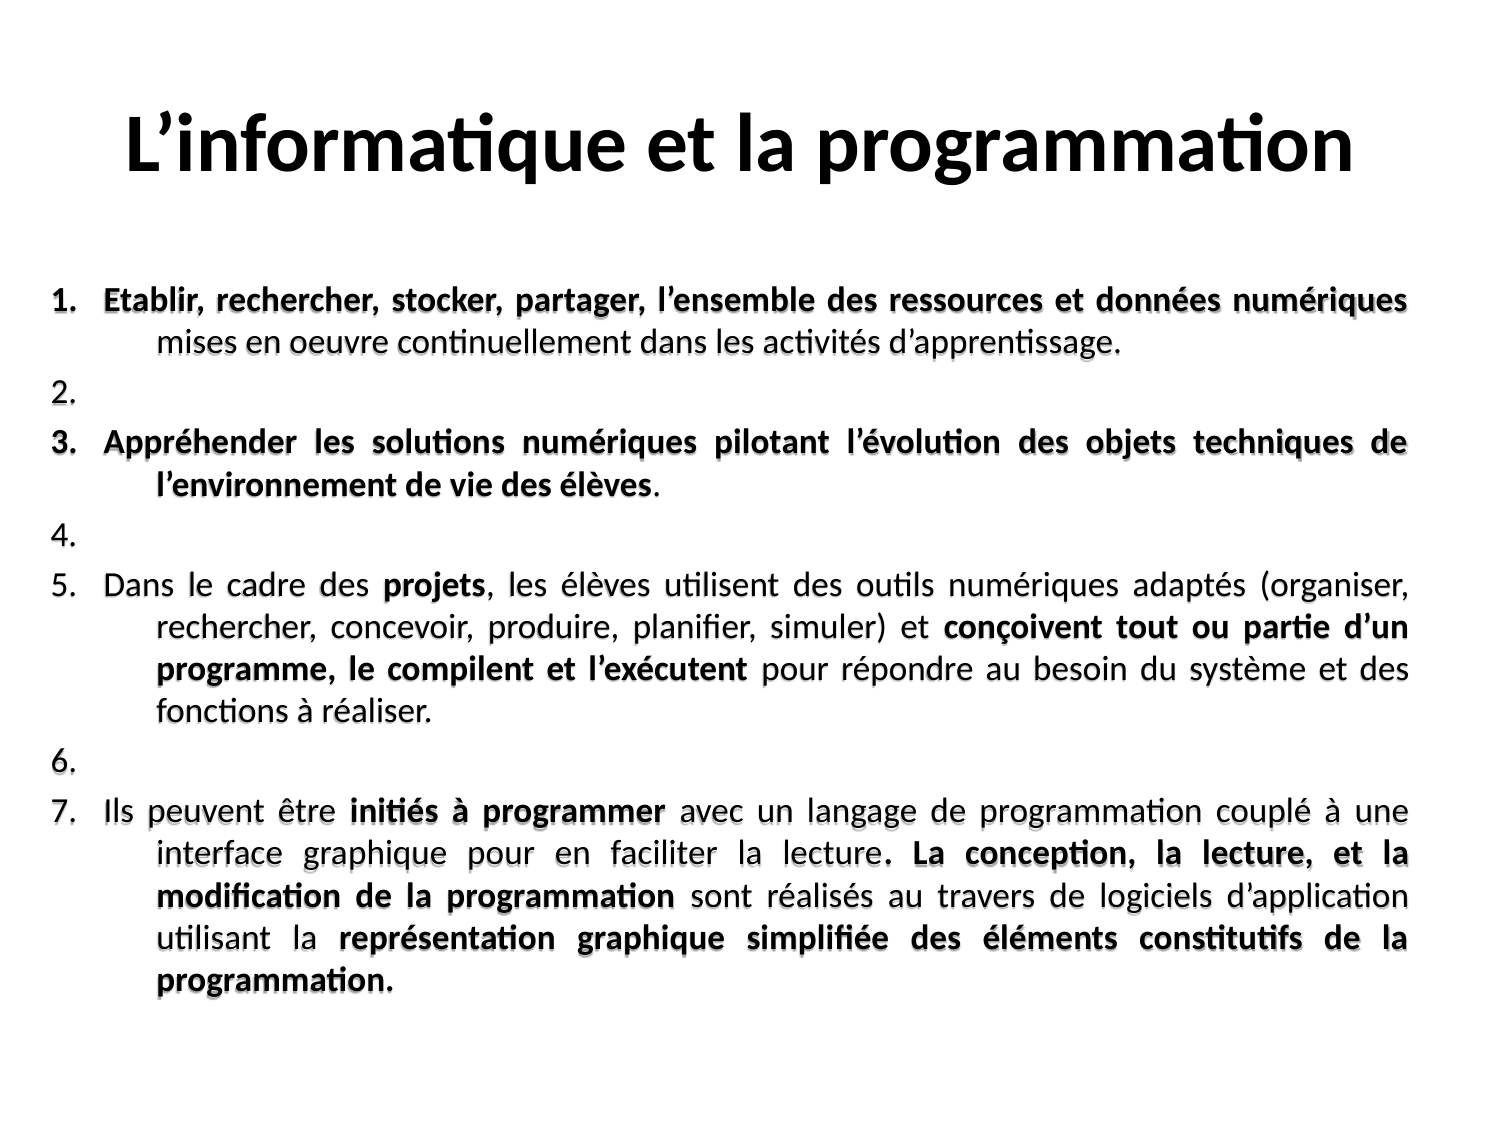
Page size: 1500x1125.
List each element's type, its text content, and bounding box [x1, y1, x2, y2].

list Etablir, rechercher, stocker, partager, l’ensemble des ressources et données numériques mises en oeuvre continuellement dans les activités d’apprentissage. Appréhender les solutions numériques pilotant l’évolution des objets techniques de l’environnement de vie des élèves. Dans le cadre des projets, les élèves utilisent des outils numériques adaptés (organiser, rechercher, concevoir, produire, planifier, simuler) et conçoivent tout ou partie d’un programme, le compilent et l’exécutent pour répondre au besoin du système et des fonctions à réaliser. Ils peuvent être initiés à programmer avec un langage de programmation couplé à une interface graphique pour en faciliter la lecture. La conception, la lecture, et la modification de la programmation sont réalisés au travers de logiciels d’application utilisant la représentation graphique simplifiée des éléments constitutifs de la programmation. [35, 268, 1426, 1012]
text_box L’informatique et la programmation [75, 72, 1426, 205]
